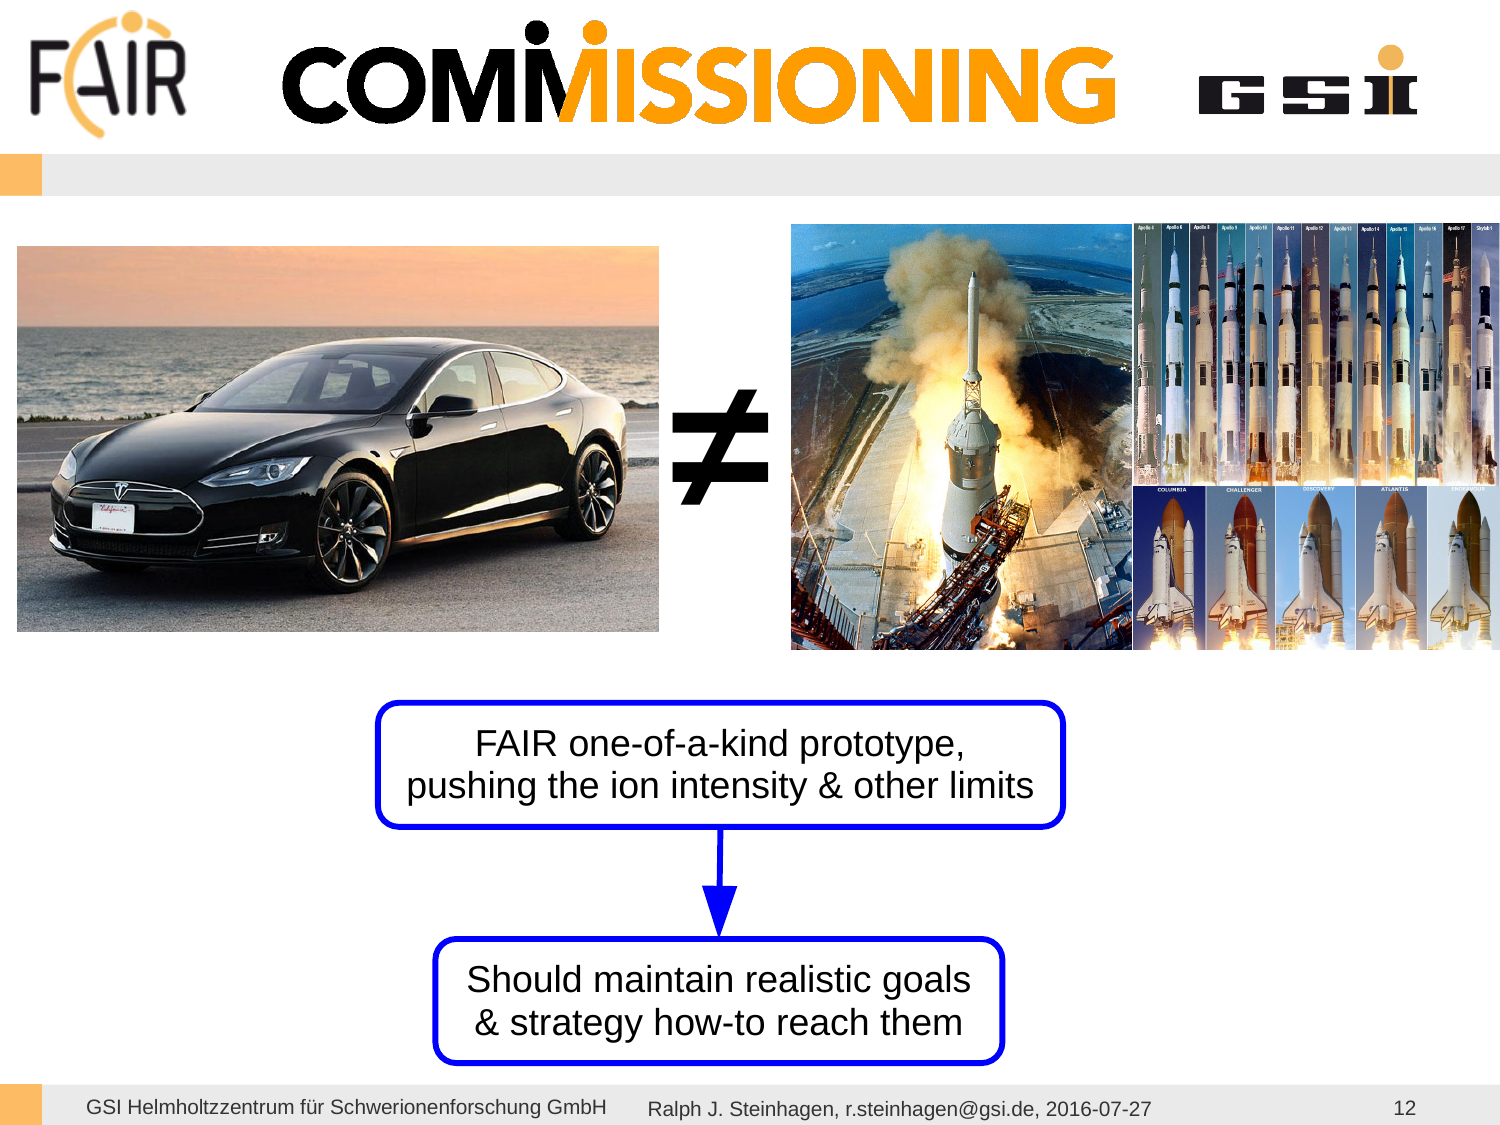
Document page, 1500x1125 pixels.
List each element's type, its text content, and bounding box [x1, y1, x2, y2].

text_box ≠ [659, 335, 739, 556]
picture [791, 221, 1500, 650]
picture [273, 11, 1128, 136]
text_box FAIR one-of-a-kind prototype, pushing the ion intensity & other limits [377, 702, 1064, 827]
text_box Should maintain realistic goals & strategy how-to reach them [435, 938, 1003, 1064]
picture [1197, 42, 1419, 117]
picture [17, 246, 659, 632]
picture [30, 9, 187, 141]
